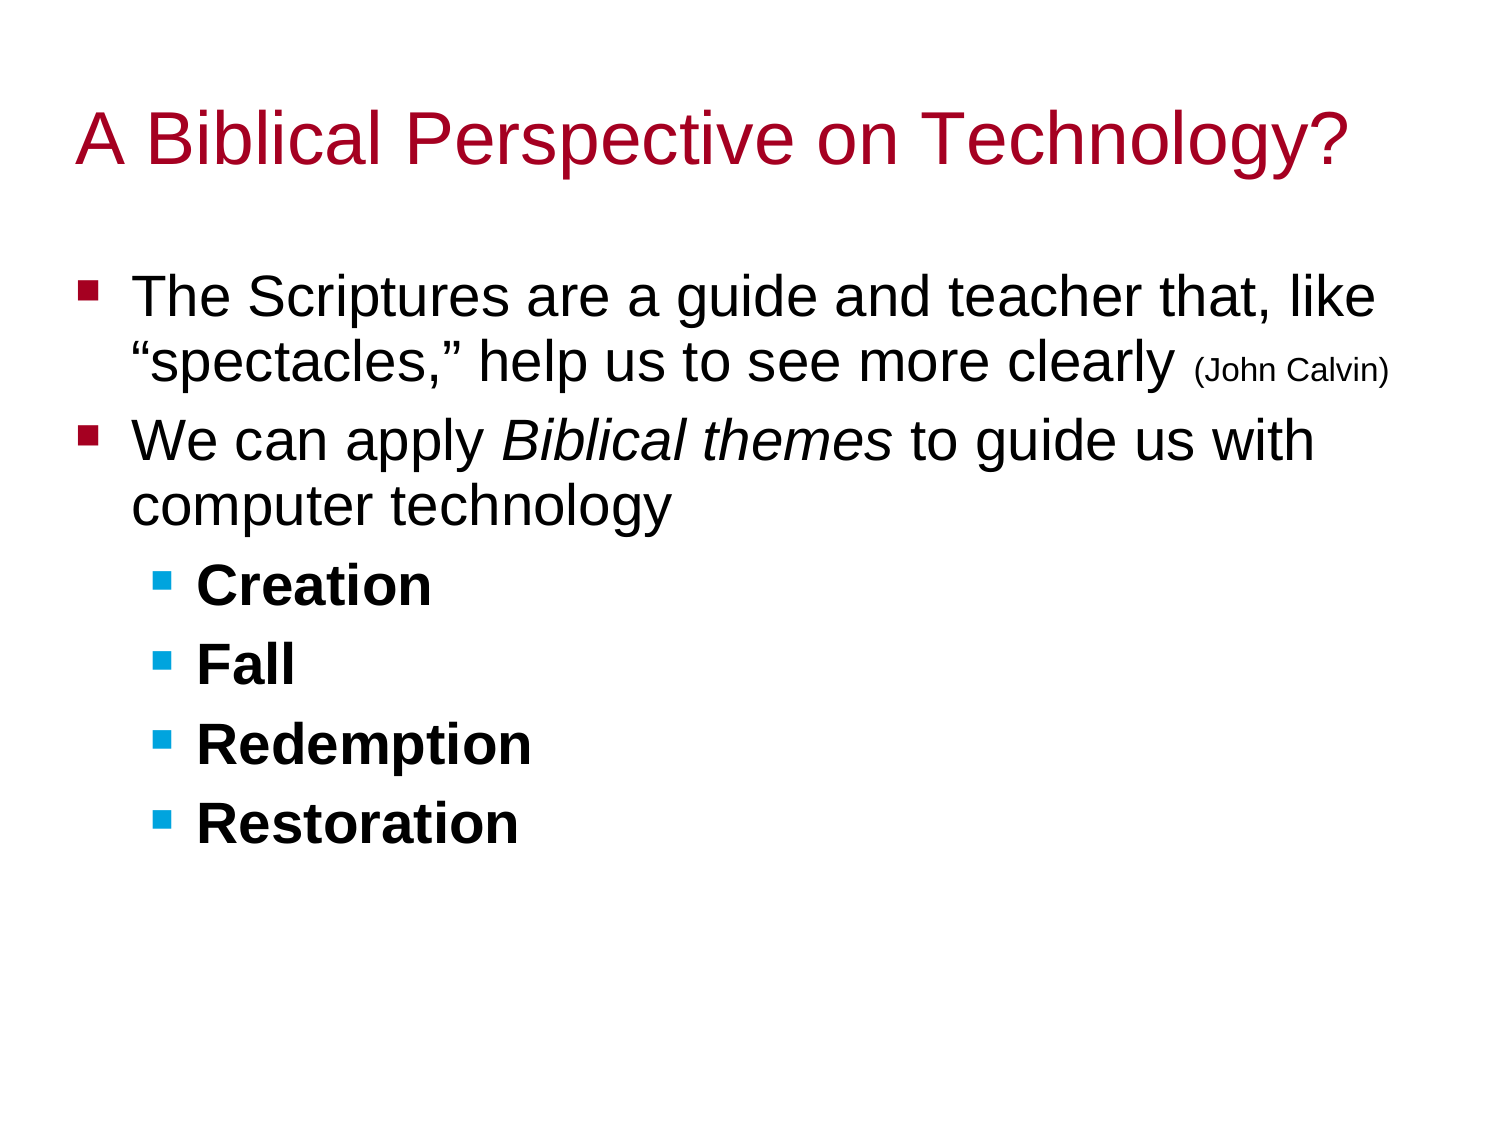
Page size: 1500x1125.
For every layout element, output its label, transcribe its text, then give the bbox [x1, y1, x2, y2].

list The Scriptures are a guide and teacher that, like “spectacles,” help us to see more clearly (John Calvin) We can apply Biblical themes to guide us with computer technology Creation Fall Redemption Restoration [75, 263, 1430, 1016]
title A Biblical Perspective on Technology? [75, 44, 1425, 233]
